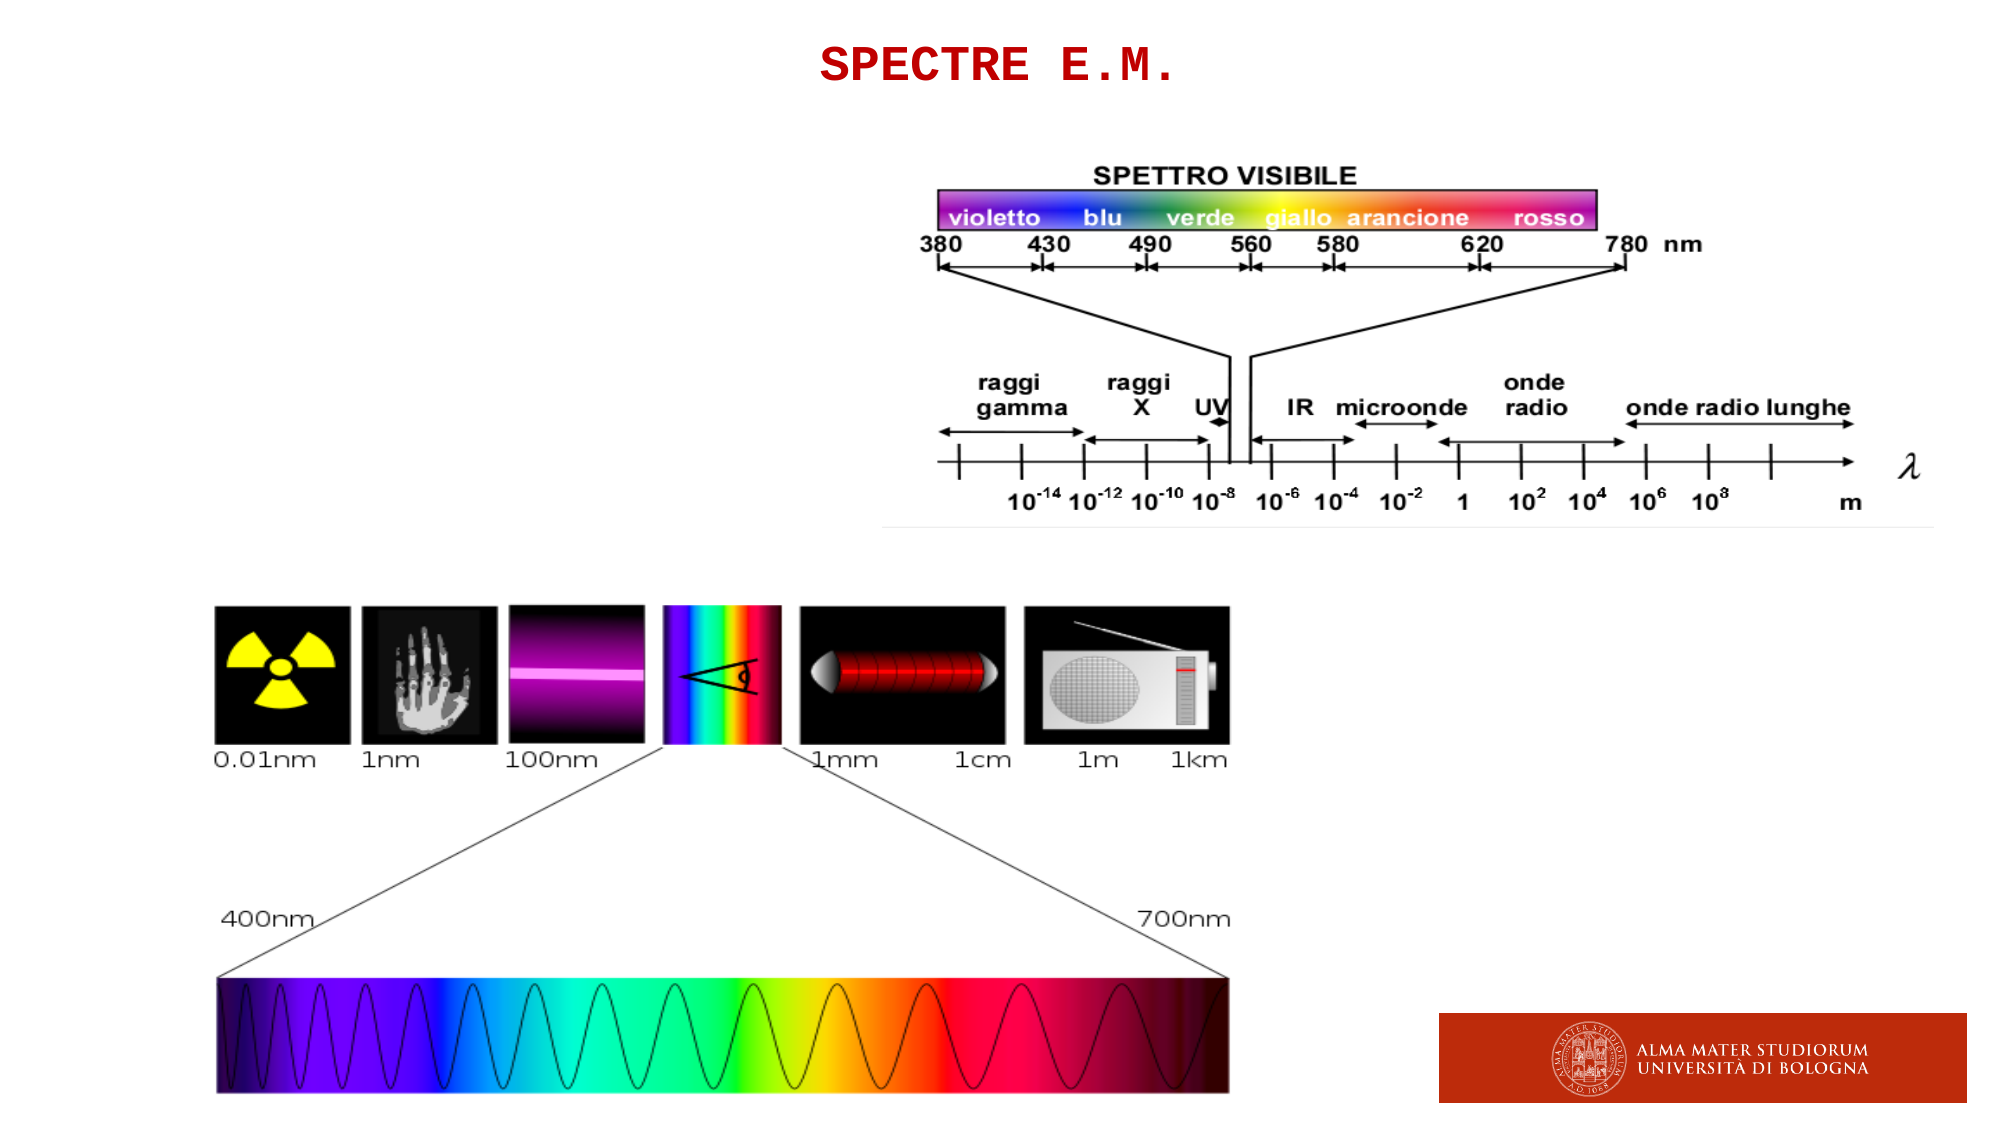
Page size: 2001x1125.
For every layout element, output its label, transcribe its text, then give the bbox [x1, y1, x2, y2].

picture [882, 164, 1934, 528]
text_box SPECTRE E.M. [478, 23, 1522, 106]
picture [208, 574, 1237, 1102]
